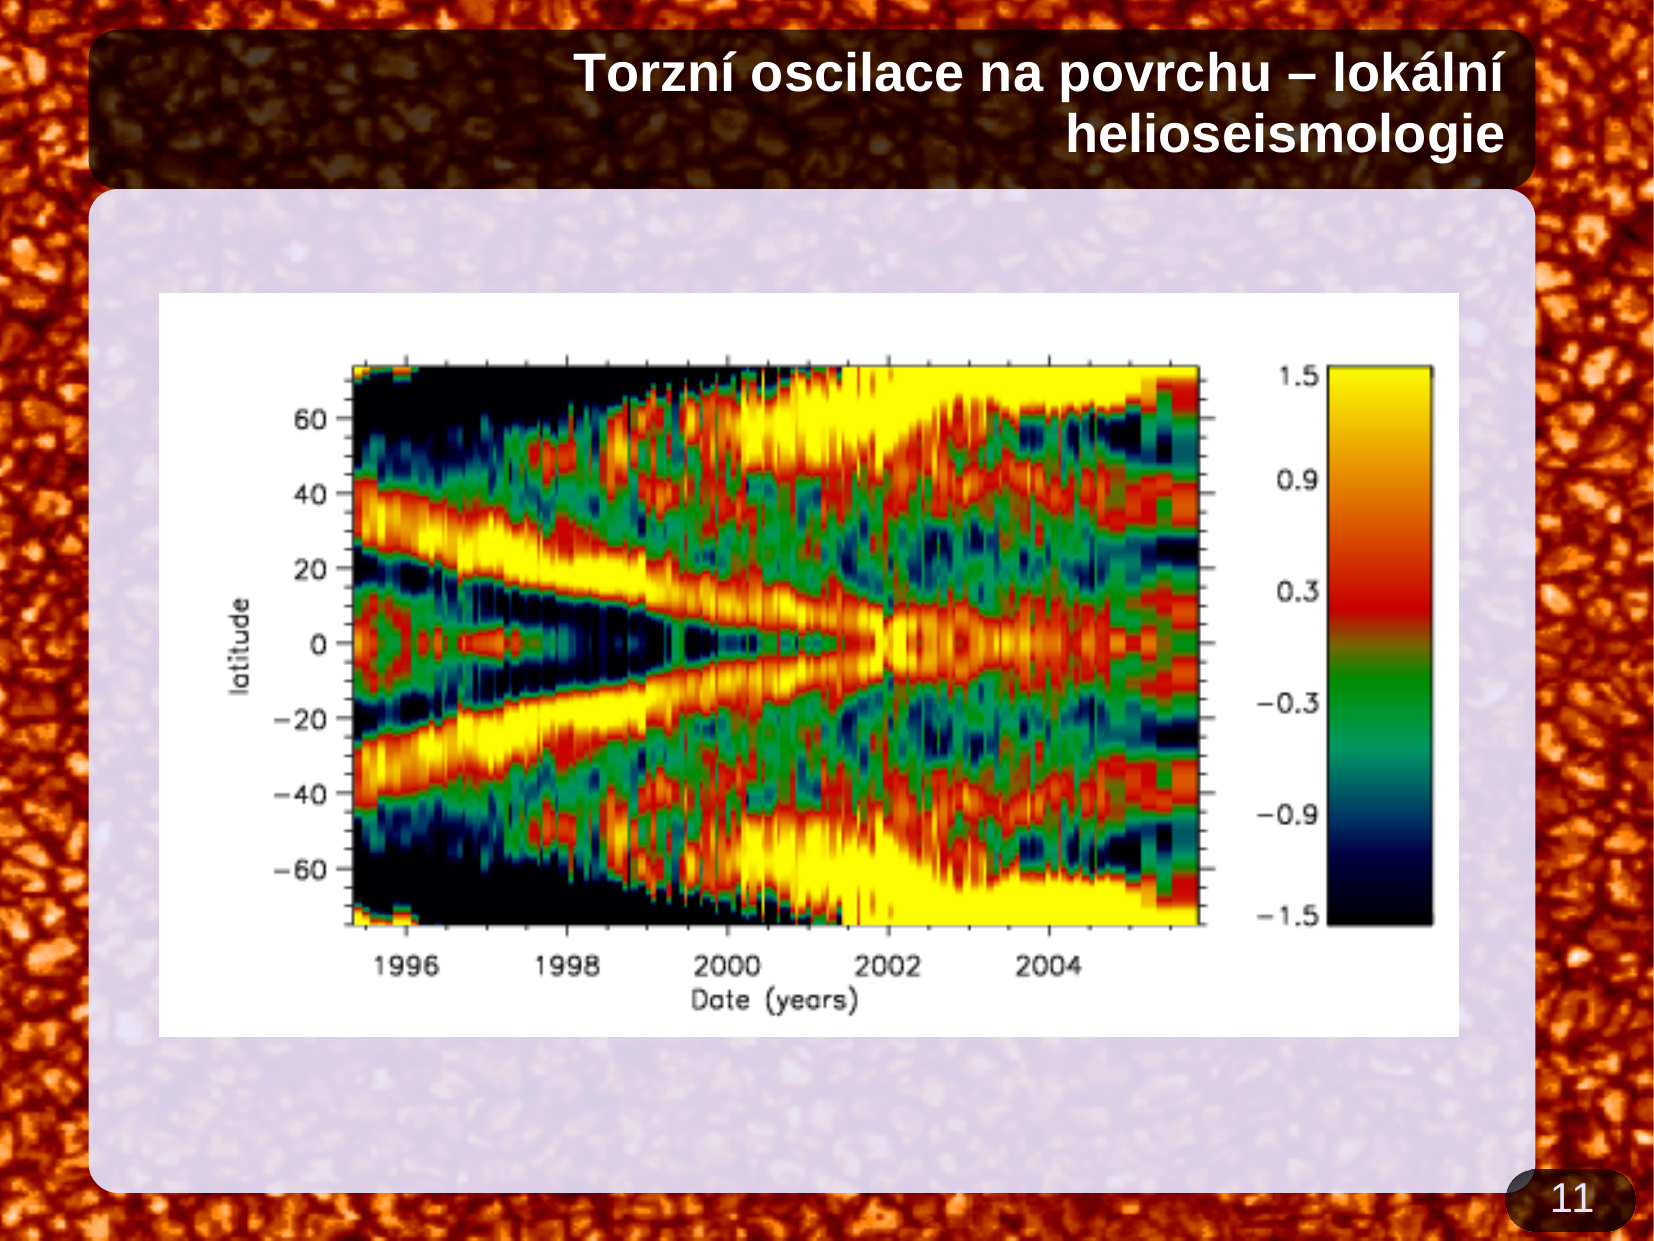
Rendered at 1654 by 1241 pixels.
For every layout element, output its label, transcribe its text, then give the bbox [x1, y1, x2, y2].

picture [0, 0, 1654, 1241]
title Torzní oscilace na povrchu – lokální helioseismologie [118, 59, 1506, 148]
